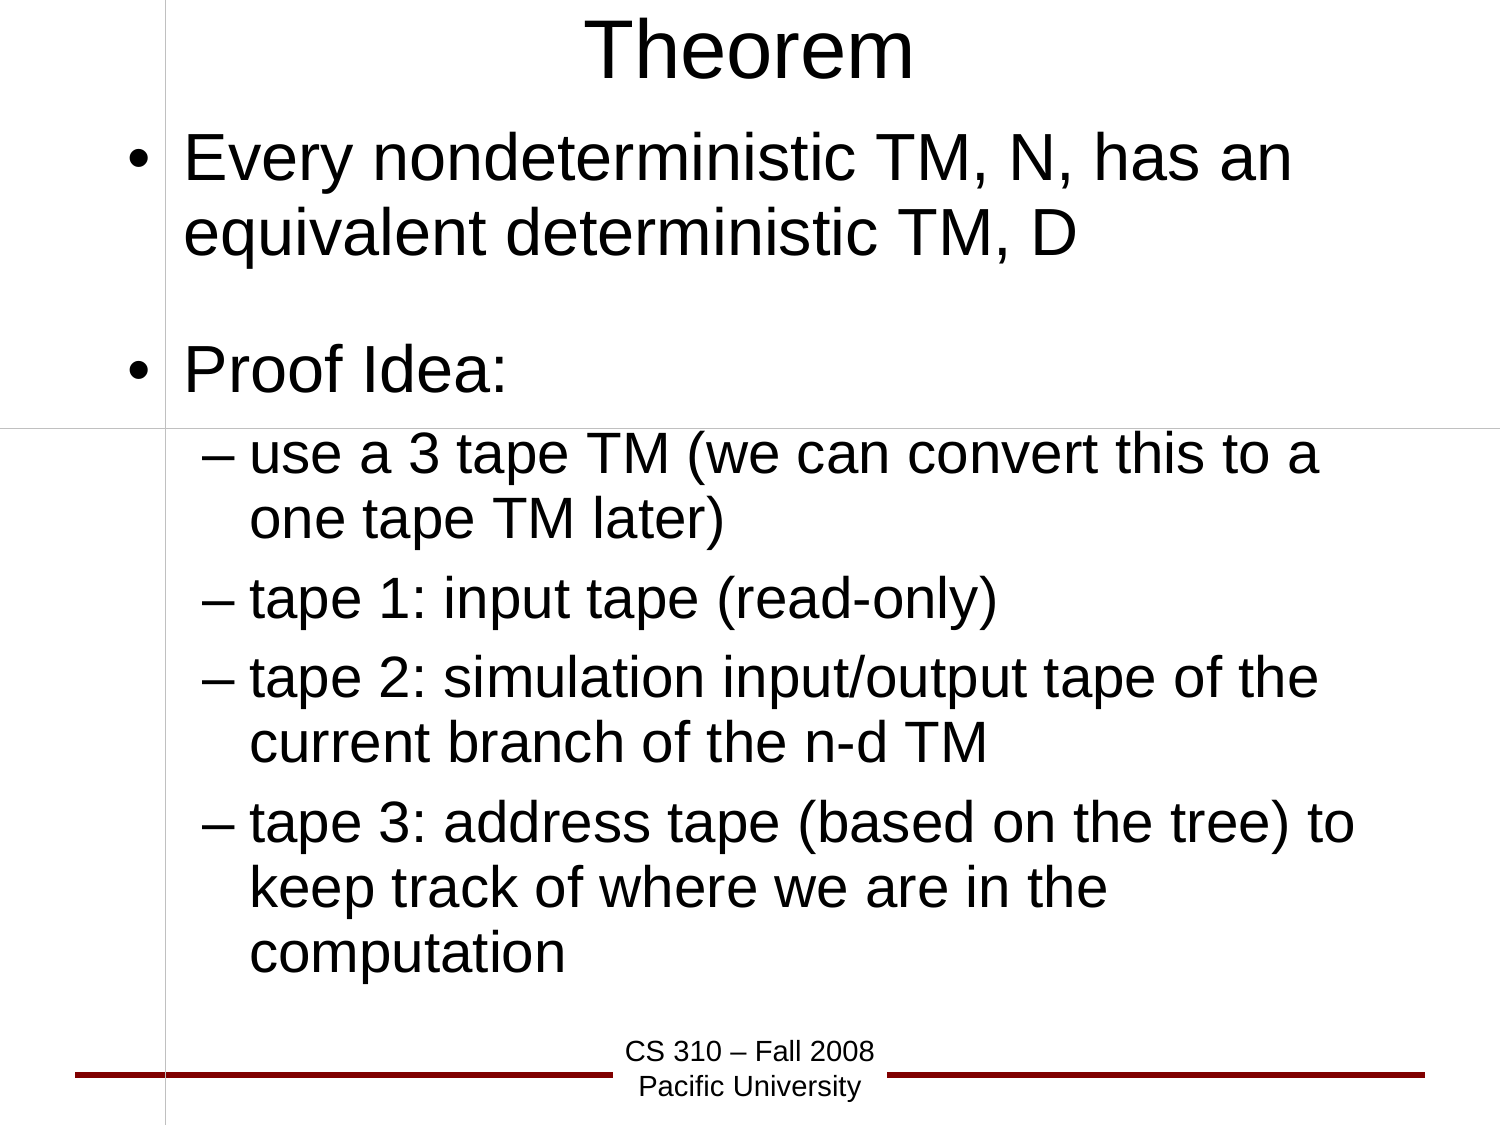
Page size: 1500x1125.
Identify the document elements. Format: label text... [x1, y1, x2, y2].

title Theorem [112, 0, 1388, 105]
list Every nondeterministic TM, N, has an equivalent deterministic TM, D Proof Idea: use a 3 tape TM (we can convert this to a one tape TM later) tape 1: input tape (read-only) tape 2: simulation input/output tape of the current branch of the n-d TM tape 3: address tape (based on the tree) to keep track of where we are in the computation [112, 112, 1388, 1101]
